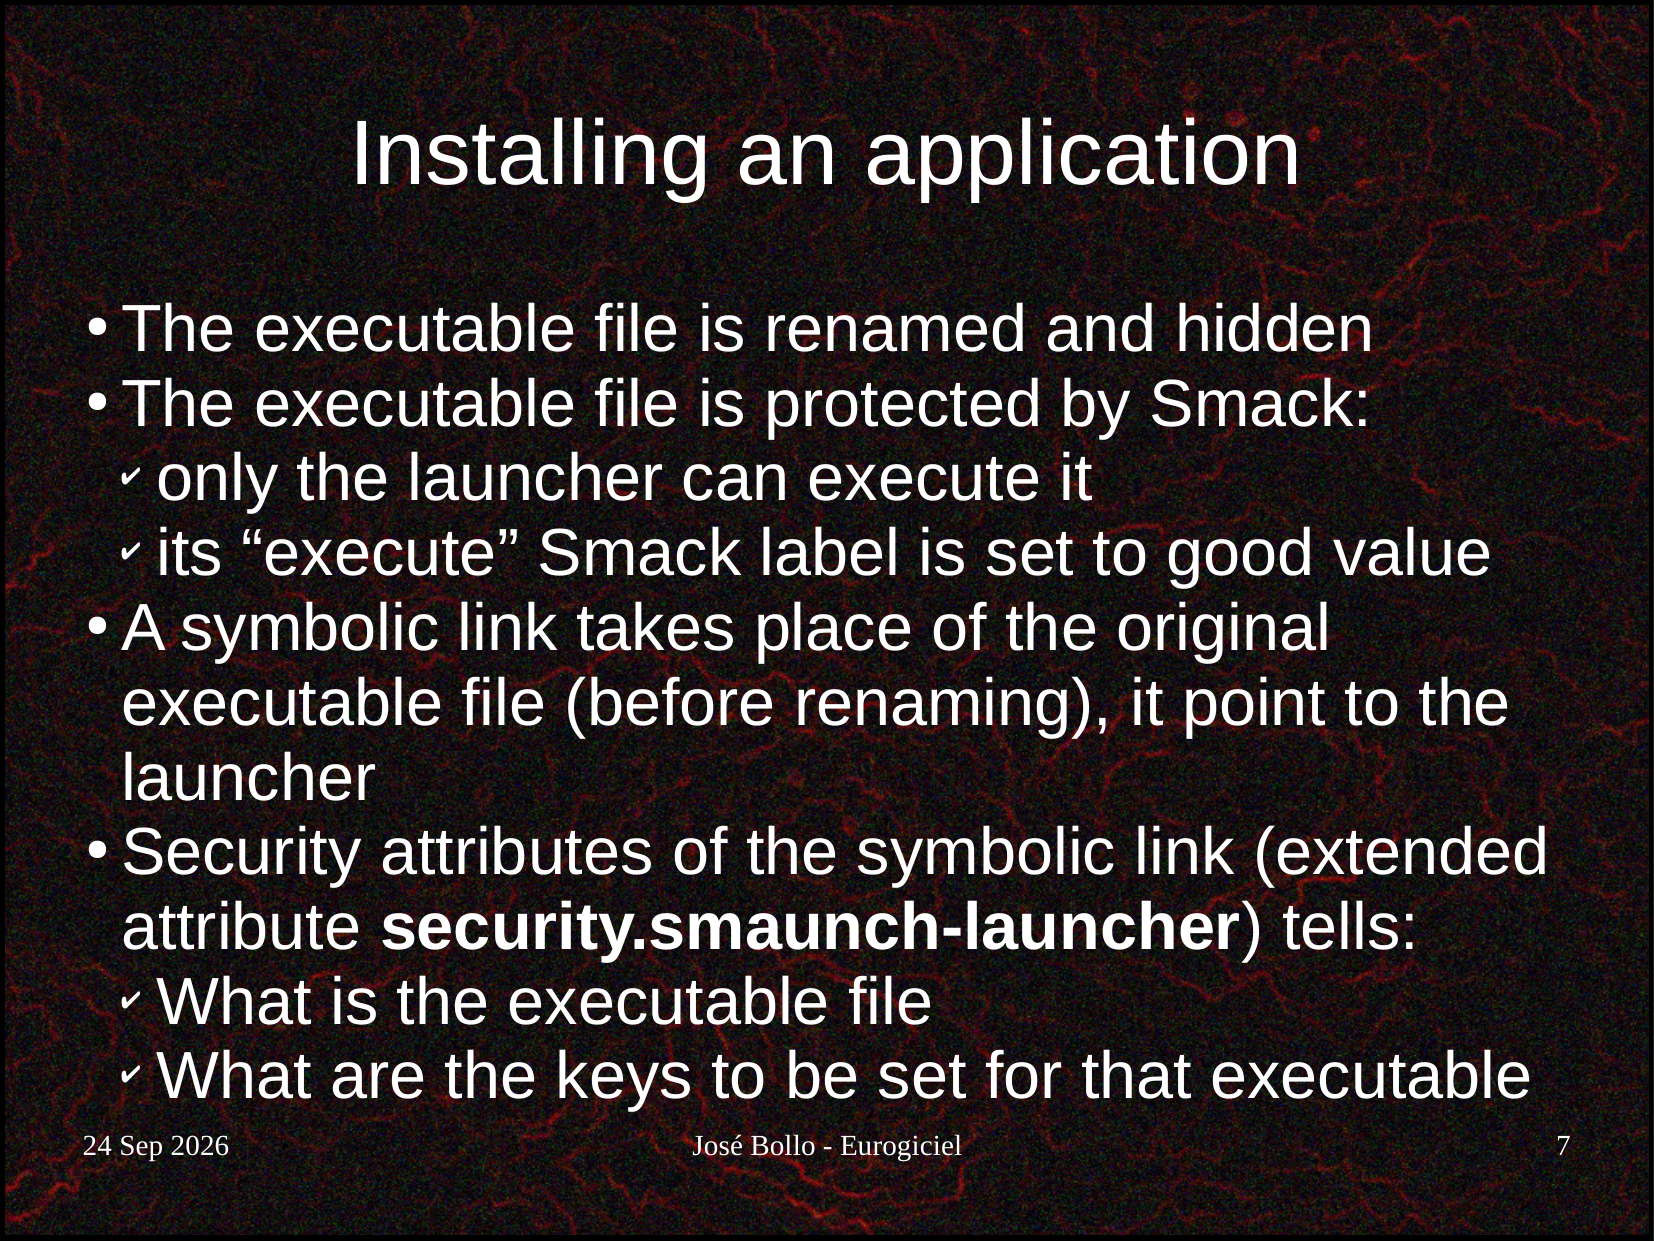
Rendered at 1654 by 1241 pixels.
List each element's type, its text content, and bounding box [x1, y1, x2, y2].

text_box The executable file is renamed and hidden The executable file is protected by Smack: only the launcher can execute it its “execute” Smack label is set to good value A symbolic link takes place of the original executable file (before renaming), it point to the launcher Security attributes of the symbolic link (extended attribute security.smaunch-launcher) tells: What is the executable file What are the keys to be set for that executable [70, 283, 1595, 1121]
picture [5, 5, 1649, 1235]
title Installing an application [82, 49, 1571, 257]
